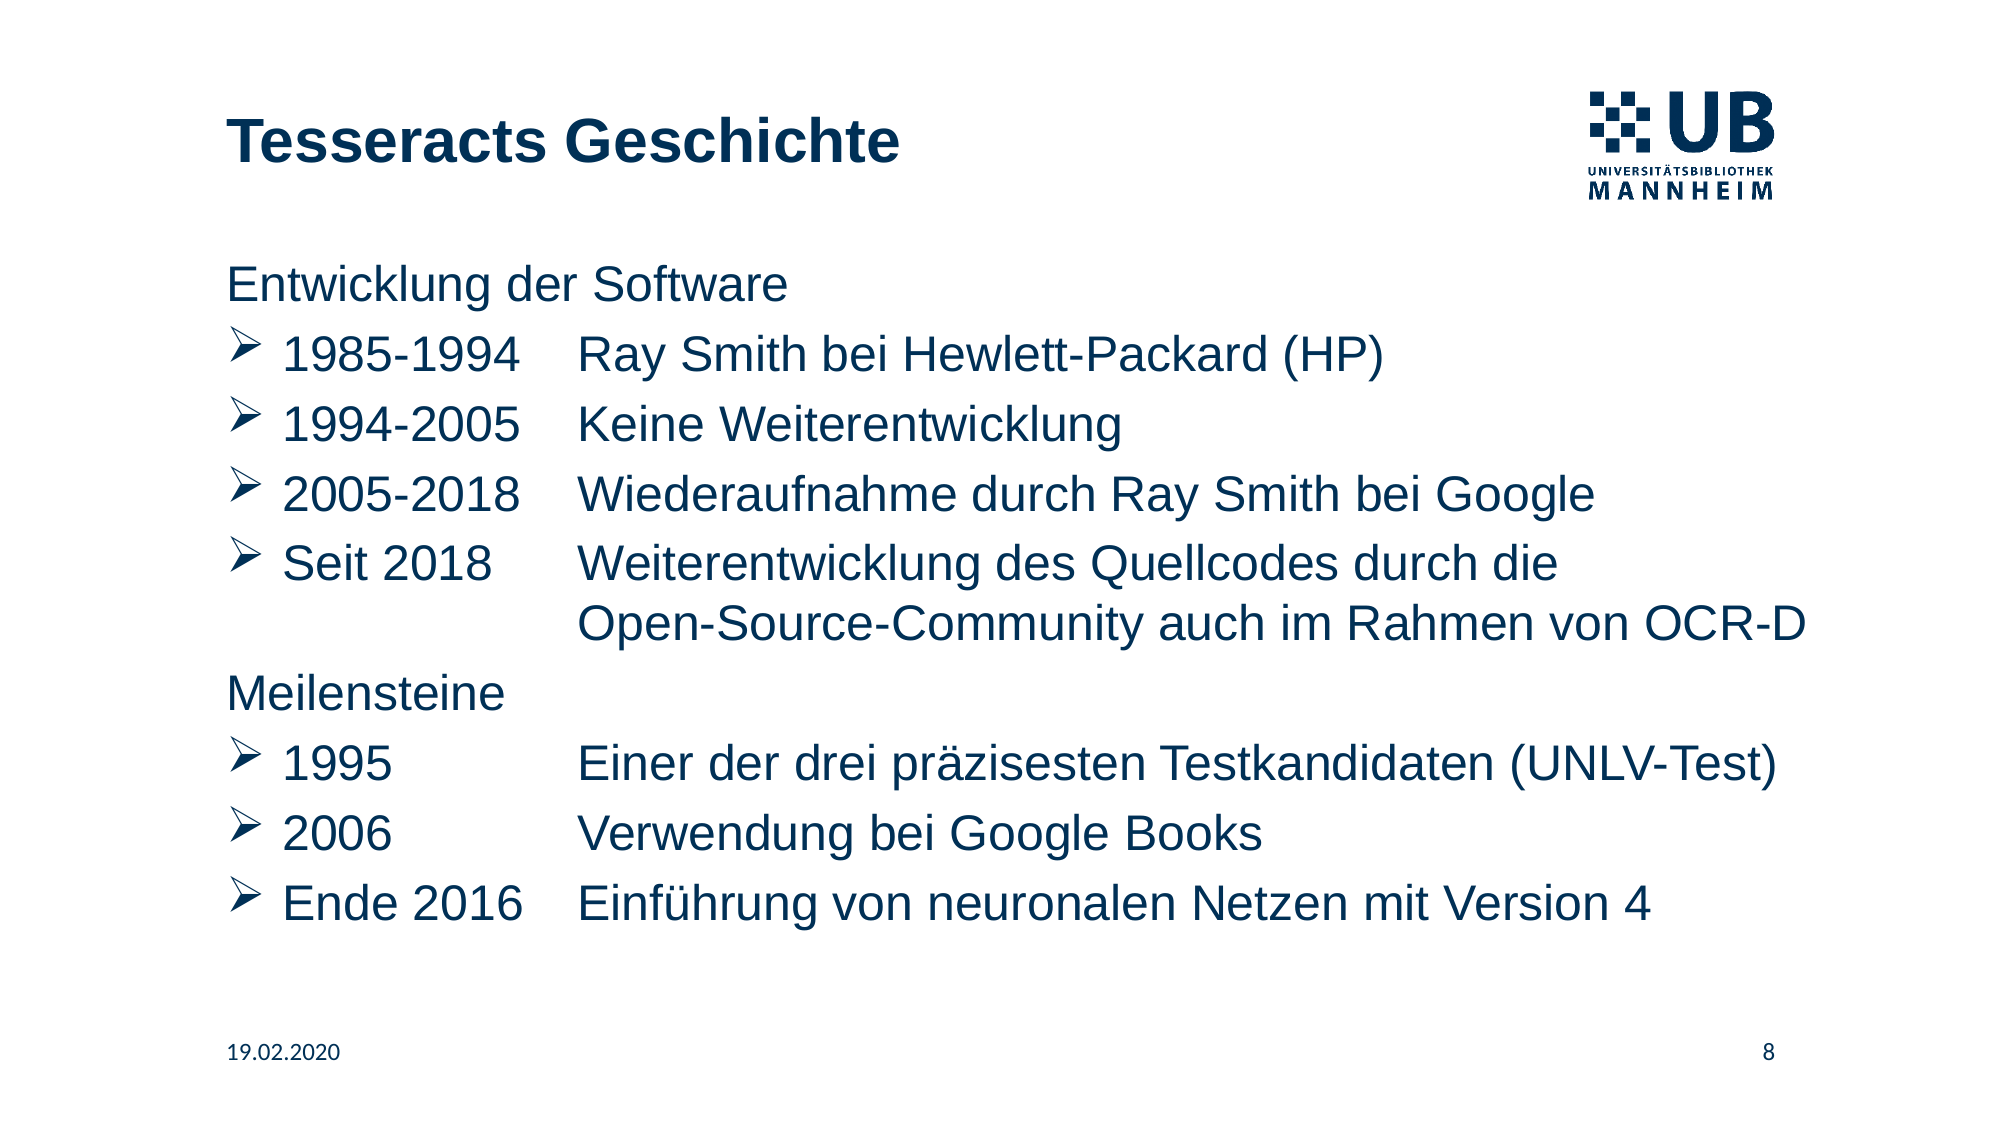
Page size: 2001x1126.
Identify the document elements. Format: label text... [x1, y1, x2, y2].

title Tesseracts Geschichte [226, 100, 1286, 250]
slide_number <Foliennummer> [1544, 1035, 1776, 1066]
slide_number 19.02.2020 [226, 1035, 693, 1066]
picture [1582, 85, 1779, 204]
list Entwicklung der Software 1985-1994 Ray Smith bei Hewlett-Packard (HP) 1994-2005 Keine Weiterentwicklung 2005-2018 Wiederaufnahme durch Ray Smith bei Google Seit 2018 Weiterentwicklung des Quellcodes durch die Open-Source-Community auch im Rahmen von OCR-D Meilensteine 1995 Einer der drei präzisesten Testkandidaten (UNLV-Test) 2006 Verwendung bei Google Books Ende 2016 Einführung von neuronalen Netzen mit Version 4 [226, 250, 1867, 945]
